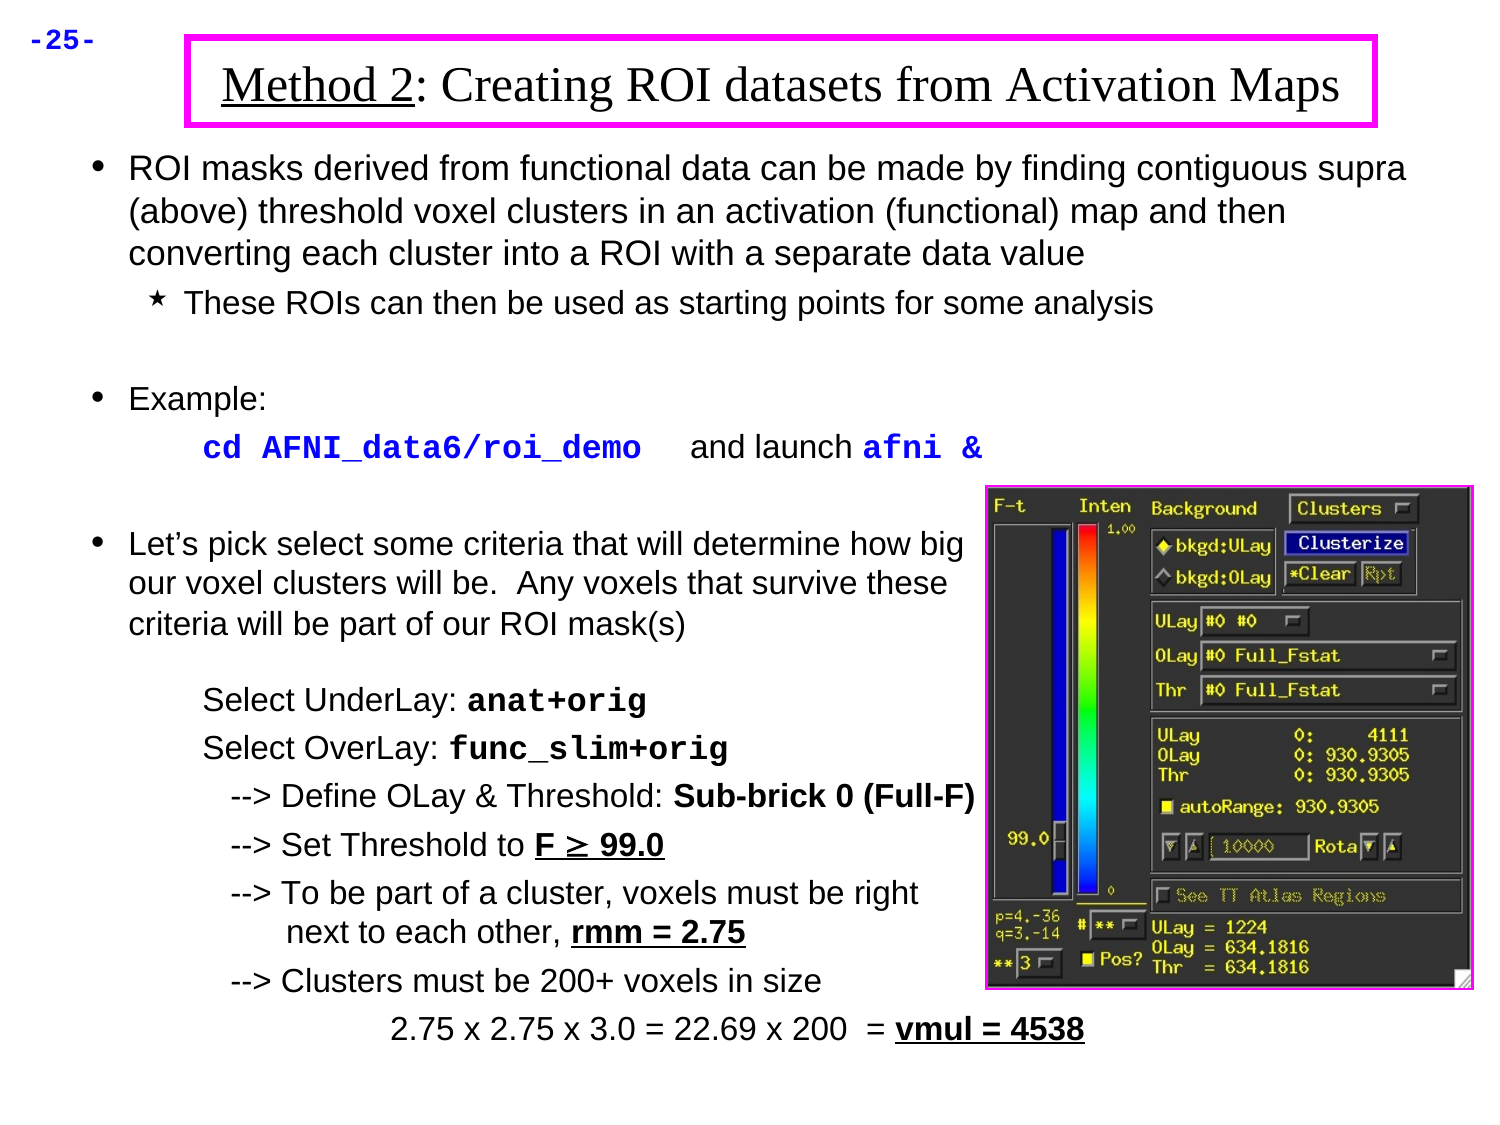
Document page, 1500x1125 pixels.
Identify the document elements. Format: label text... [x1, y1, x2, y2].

picture [987, 487, 1472, 988]
list ROI masks derived from functional data can be made by finding contiguous supra (above) threshold voxel clusters in an activation (functional) map and then converting each cluster into a ROI with a separate data value These ROIs can then be used as starting points for some analysis Example: cd AFNI_data6/roi_demo and launch afni & Let’s pick select some criteria that will determine how big our voxel clusters will be. Any voxels that survive these criteria will be part of our ROI mask(s) Select UnderLay: anat+orig Select OverLay: func_slim+orig --> Define OLay & Threshold: Sub-brick 0 (Full-F) --> Set Threshold to F  99.0 --> To be part of a cluster, voxels must be right next to each other, rmm = 2.75 --> Clusters must be 200+ voxels in size 2.75 x 2.75 x 3.0 = 22.69 x 200 = vmul = 4538 [75, 137, 1426, 1063]
title Method 2: Creating ROI datasets from Activation Maps [187, 37, 1375, 126]
